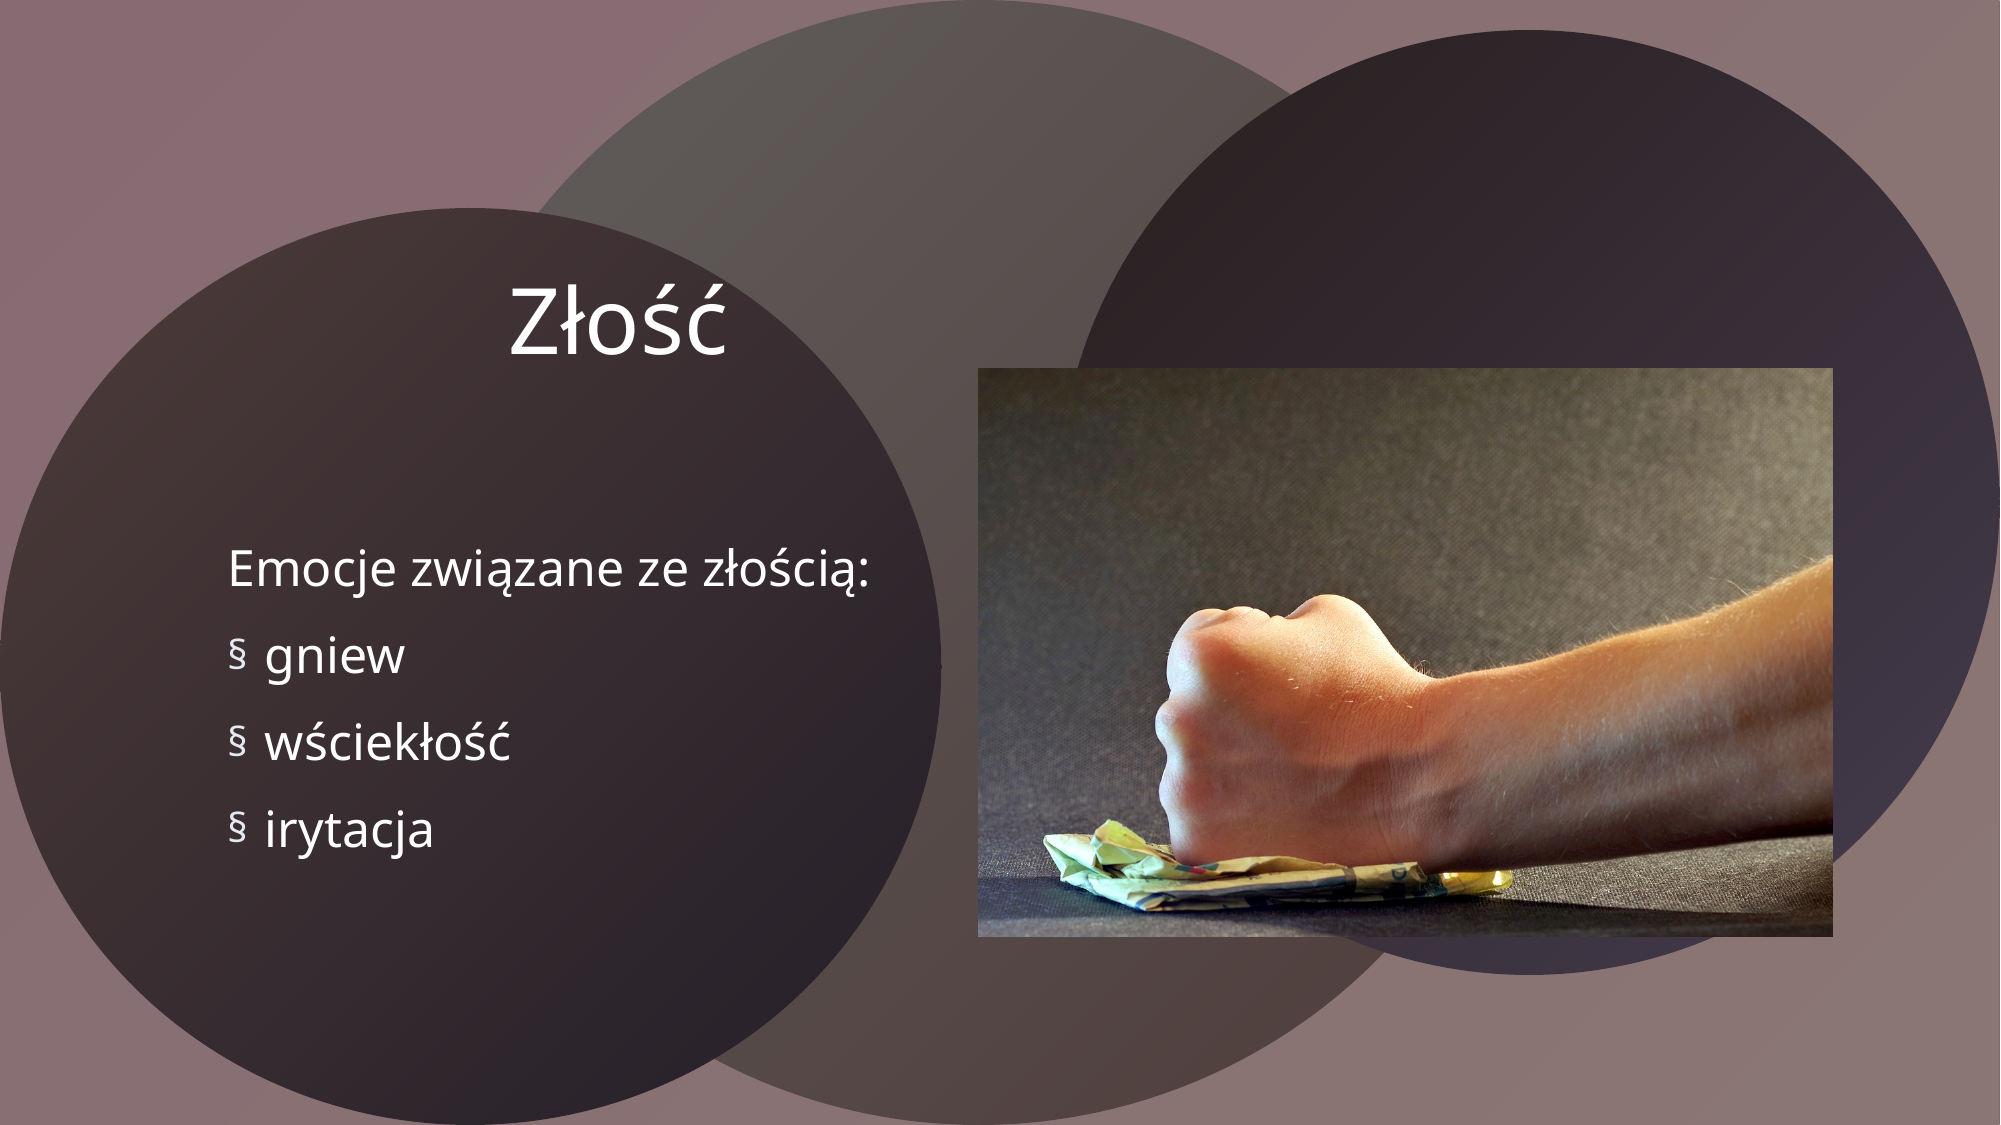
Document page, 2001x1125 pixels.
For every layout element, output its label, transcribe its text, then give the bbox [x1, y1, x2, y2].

title Złość [137, 140, 1089, 482]
text_box [0, 0, 2000, 1125]
picture [978, 368, 1833, 937]
list Emocje związane ze złością: gniew wściekłość irytacja [137, 523, 1089, 1014]
